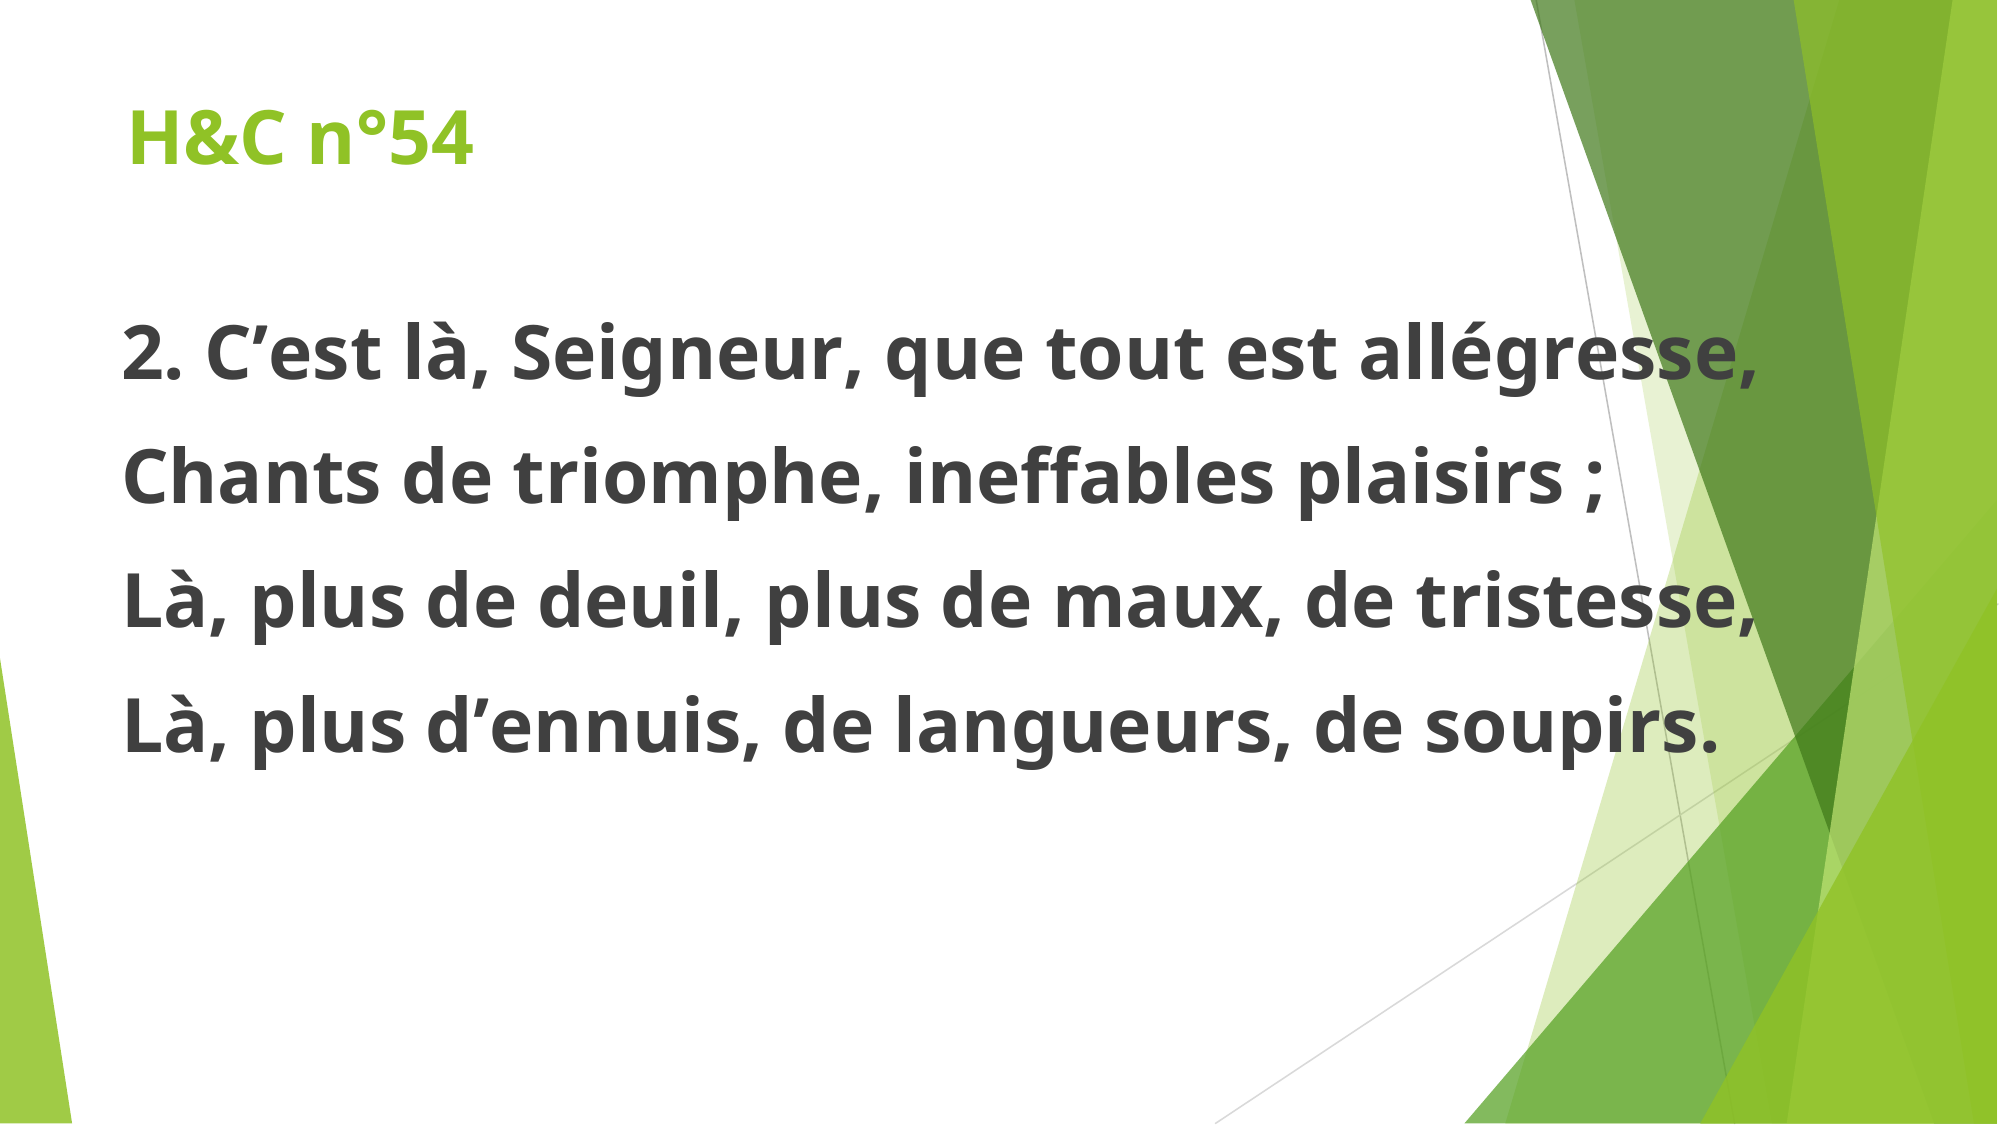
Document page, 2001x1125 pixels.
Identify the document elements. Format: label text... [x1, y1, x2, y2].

text_box H&C n°54 [111, 82, 1522, 213]
text_box 2. C’est là, Seigneur, que tout est allégresse, Chants de triomphe, ineffables plaisirs ; Là, plus de deuil, plus de maux, de tristesse, Là, plus d’ennuis, de langueurs, de soupirs. [106, 283, 1973, 1037]
